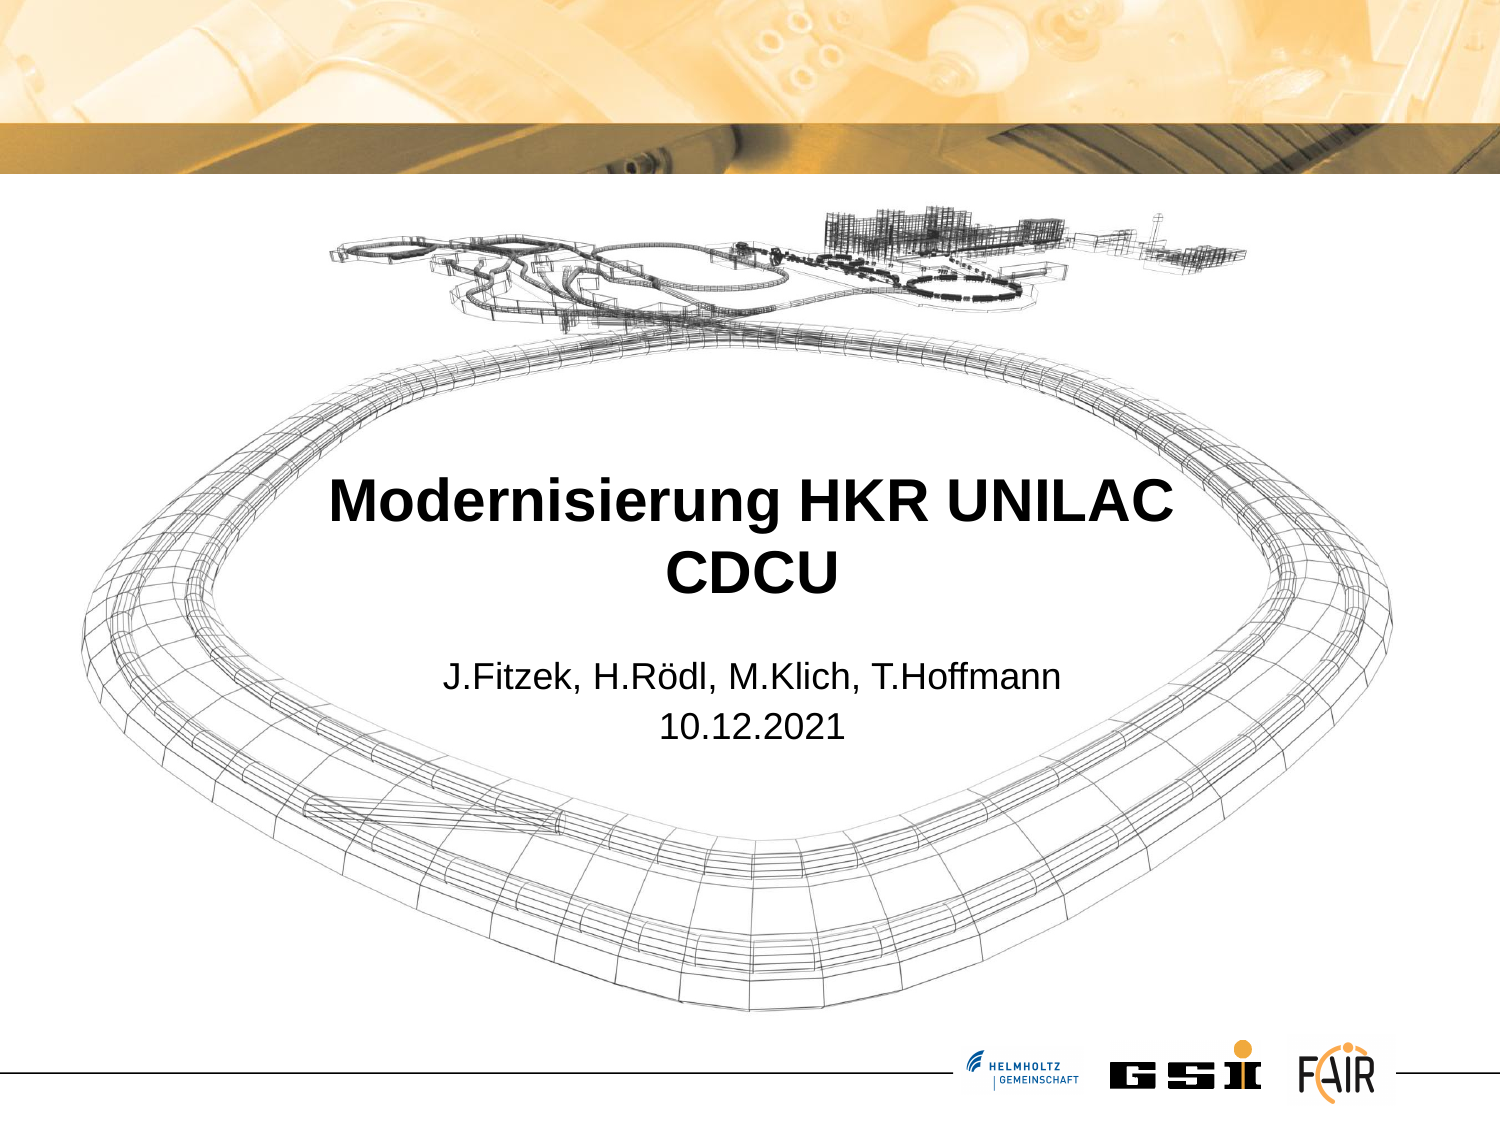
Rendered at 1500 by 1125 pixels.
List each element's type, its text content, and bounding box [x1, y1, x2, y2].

subtitle Modernisierung HKR UNILAC CDCU J.Fitzek, H.Rödl, M.Klich, T.Hoffmann 10.12.2021 [229, 453, 1276, 914]
picture [961, 1046, 1084, 1095]
picture [1287, 1034, 1396, 1106]
picture [0, 0, 1500, 175]
picture [1110, 1040, 1261, 1089]
picture [70, 184, 1406, 1024]
